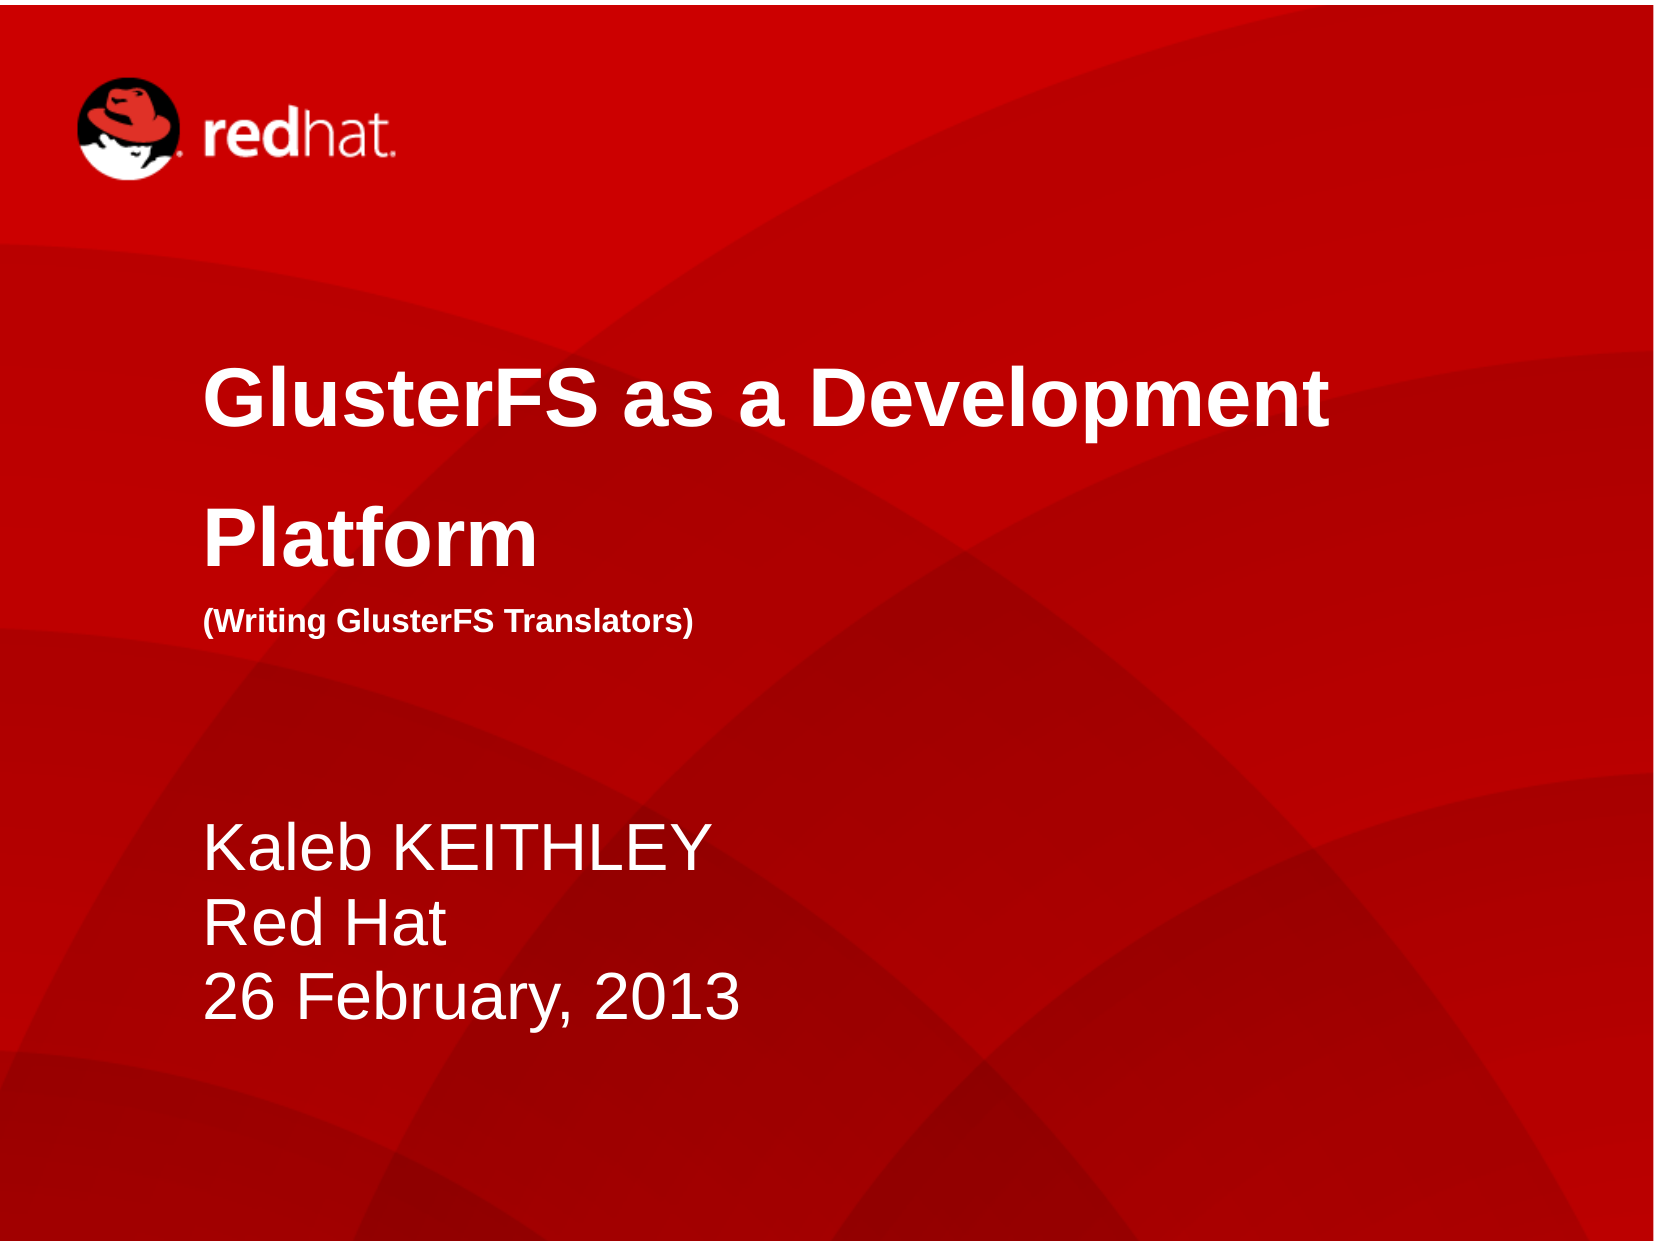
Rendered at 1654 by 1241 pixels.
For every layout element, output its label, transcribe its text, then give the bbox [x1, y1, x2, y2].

picture [0, 5, 1654, 1241]
text_box GlusterFS as a Development Platform (Writing GlusterFS Translators) [187, 297, 1426, 656]
text_box Kaleb KEITHLEY Red Hat 26 February, 2013 [188, 765, 931, 1005]
